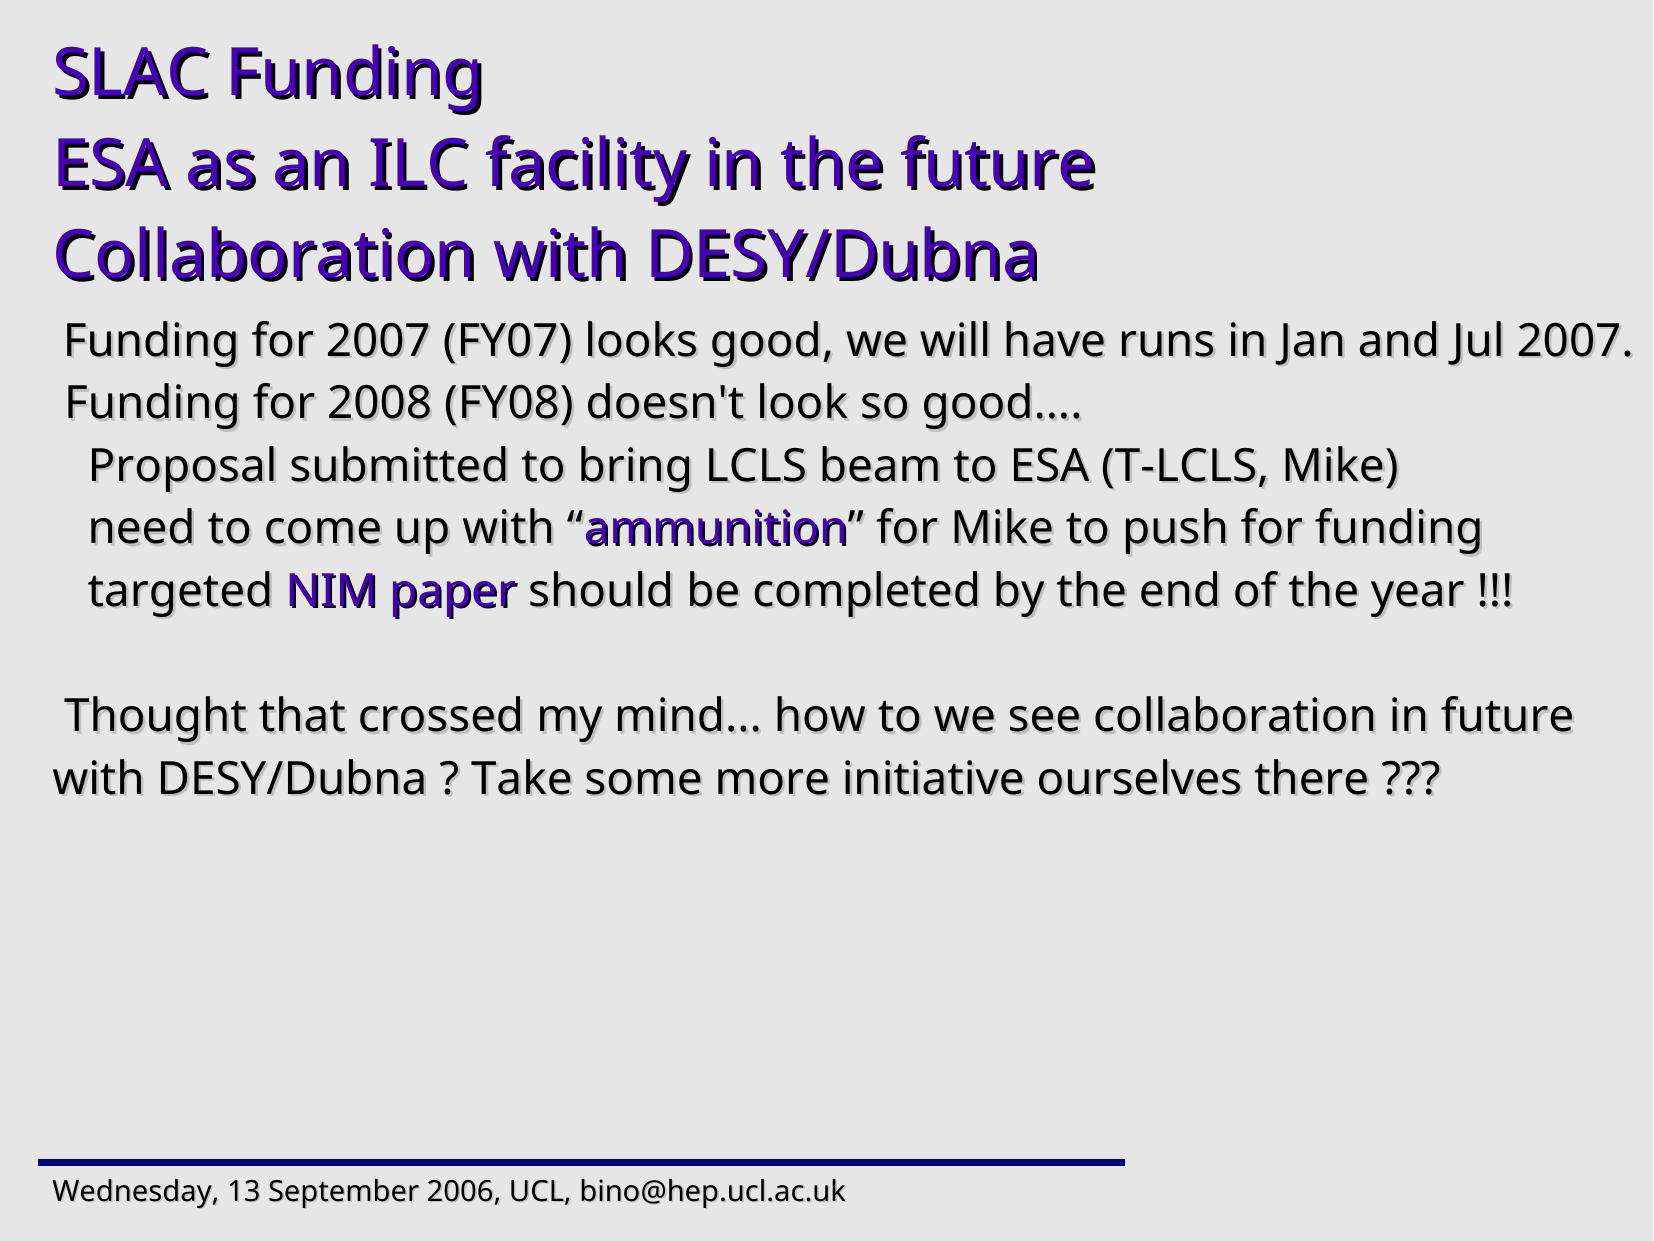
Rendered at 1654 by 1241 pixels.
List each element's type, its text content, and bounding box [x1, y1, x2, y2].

text_box Funding for 2007 (FY07) looks good, we will have runs in Jan and Jul 2007. Funding for 2008 (FY08) doesn't look so good.... Proposal submitted to bring LCLS beam to ESA (T-LCLS, Mike) need to come up with “ammunition” for Mike to push for funding targeted NIM paper should be completed by the end of the year !!! Thought that crossed my mind... how to we see collaboration in future with DESY/Dubna ? Take some more initiative ourselves there ??? [37, 300, 1636, 813]
text_box SLAC Funding ESA as an ILC facility in the future Collaboration with DESY/Dubna [37, 17, 1613, 300]
text_box Wednesday, 13 September 2006, UCL, bino@hep.ucl.ac.uk [37, 1162, 901, 1213]
